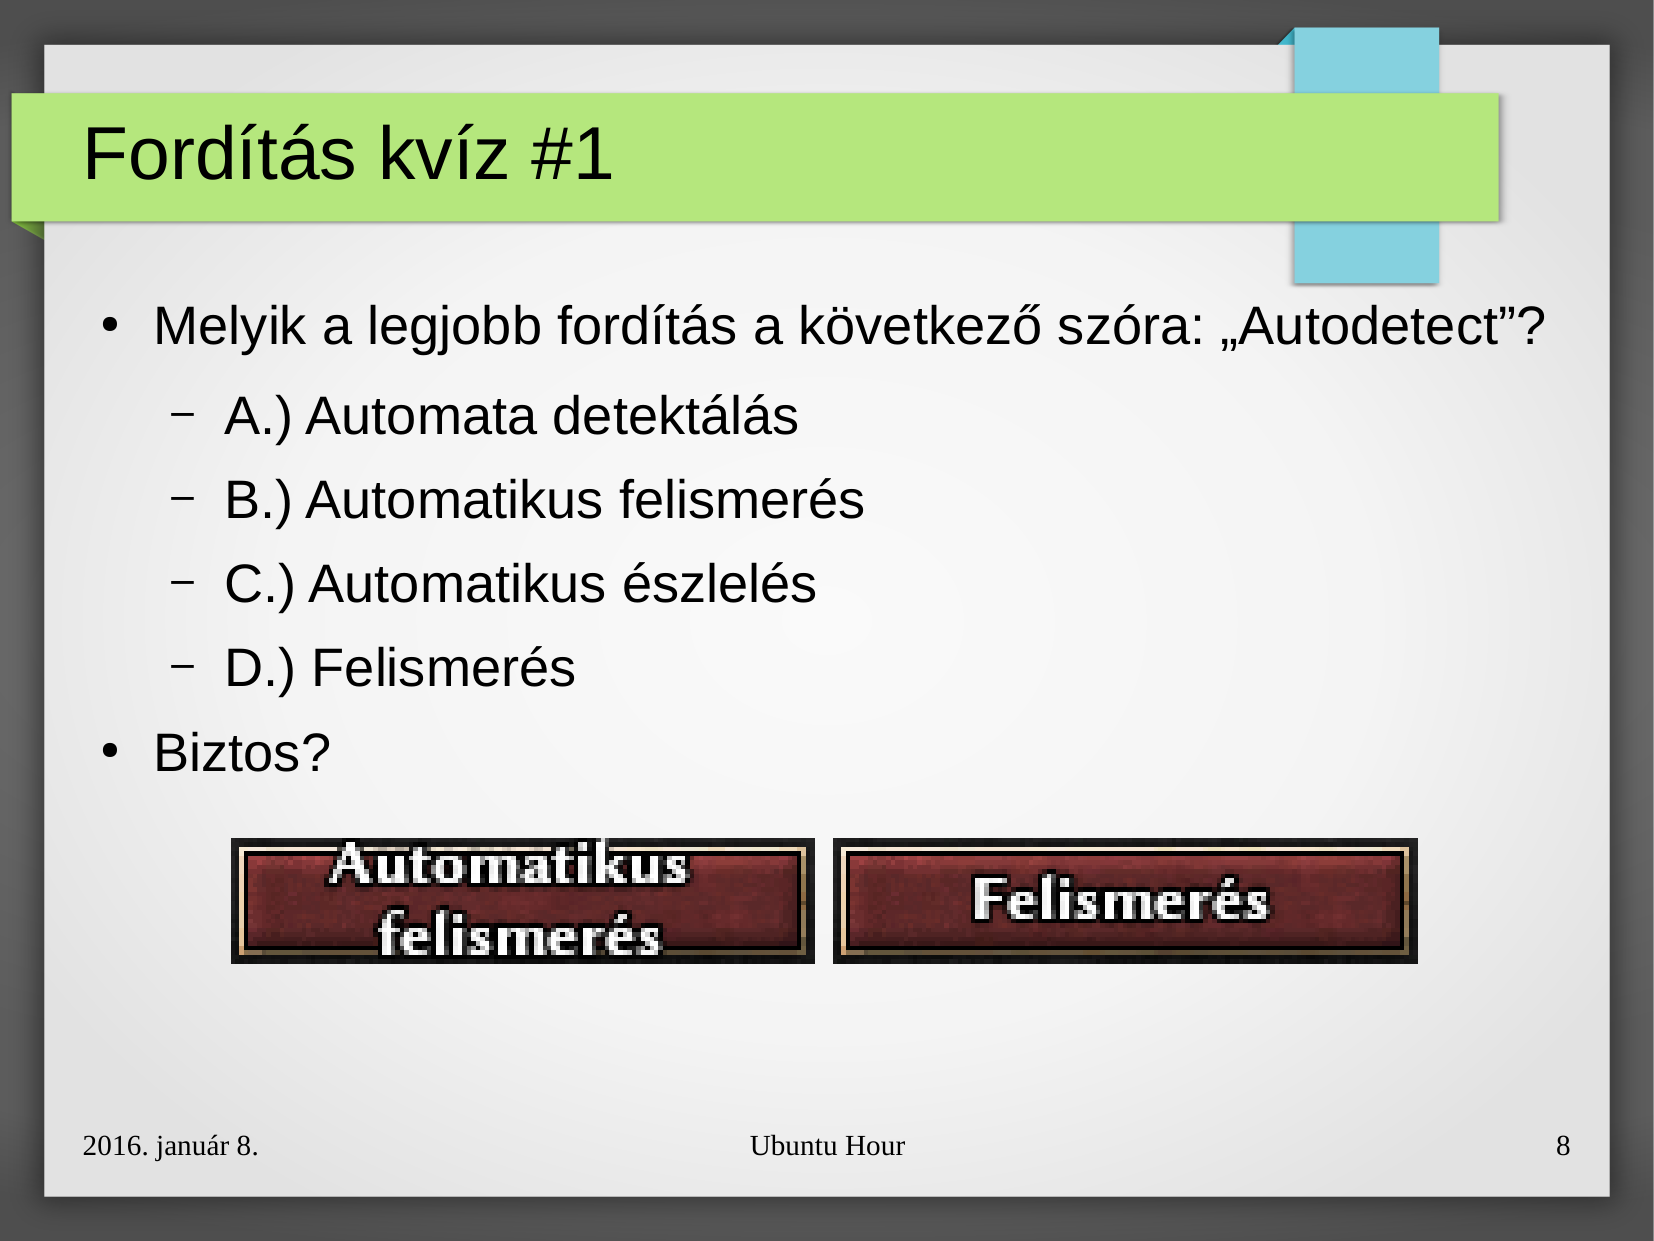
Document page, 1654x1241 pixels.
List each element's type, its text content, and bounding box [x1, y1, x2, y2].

title Fordítás kvíz #1 [82, 94, 1264, 213]
picture [0, 0, 1654, 1241]
list Melyik a legjobb fordítás a következő szóra: „Autodetect”? A.) Automata detektálás B.) Automatikus felismerés C.) Automatikus észlelés D.) Felismerés Biztos? [82, 295, 1571, 1015]
